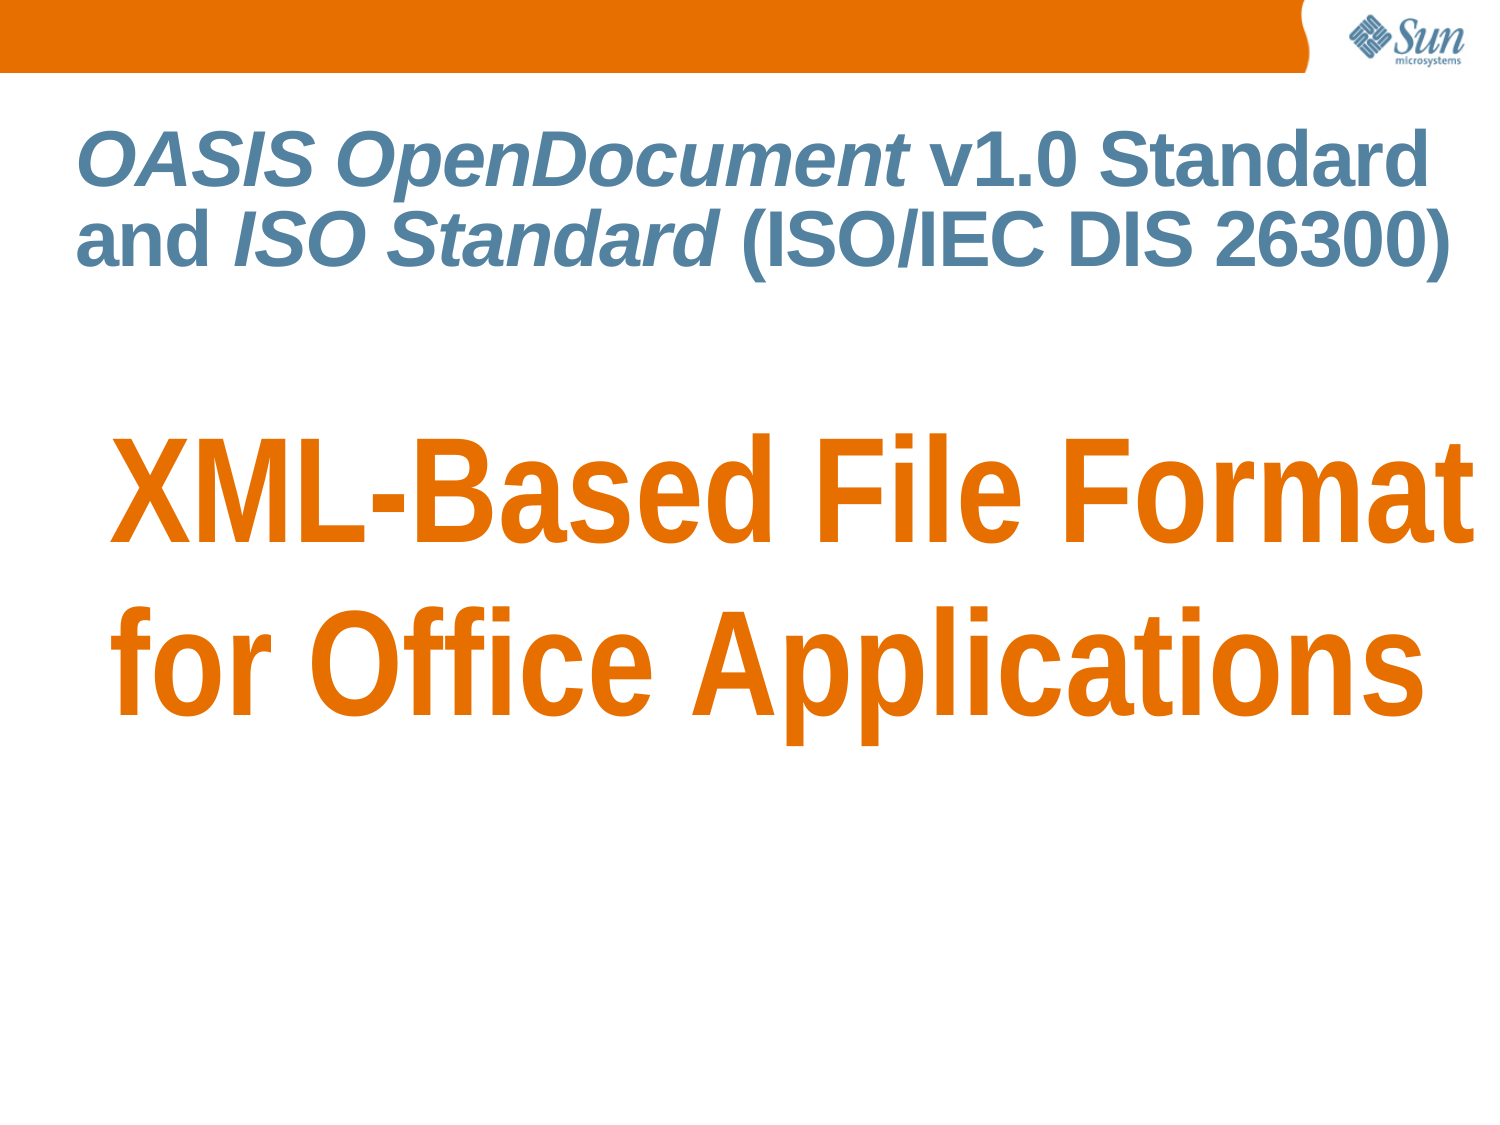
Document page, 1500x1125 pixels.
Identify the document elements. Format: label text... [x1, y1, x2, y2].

list XML-Based File Format for Office Applications [89, 425, 1480, 970]
title OASIS OpenDocument v1.0 Standard and ISO Standard (ISO/IEC DIS 26300) [75, 122, 1490, 292]
picture [0, 0, 1500, 73]
